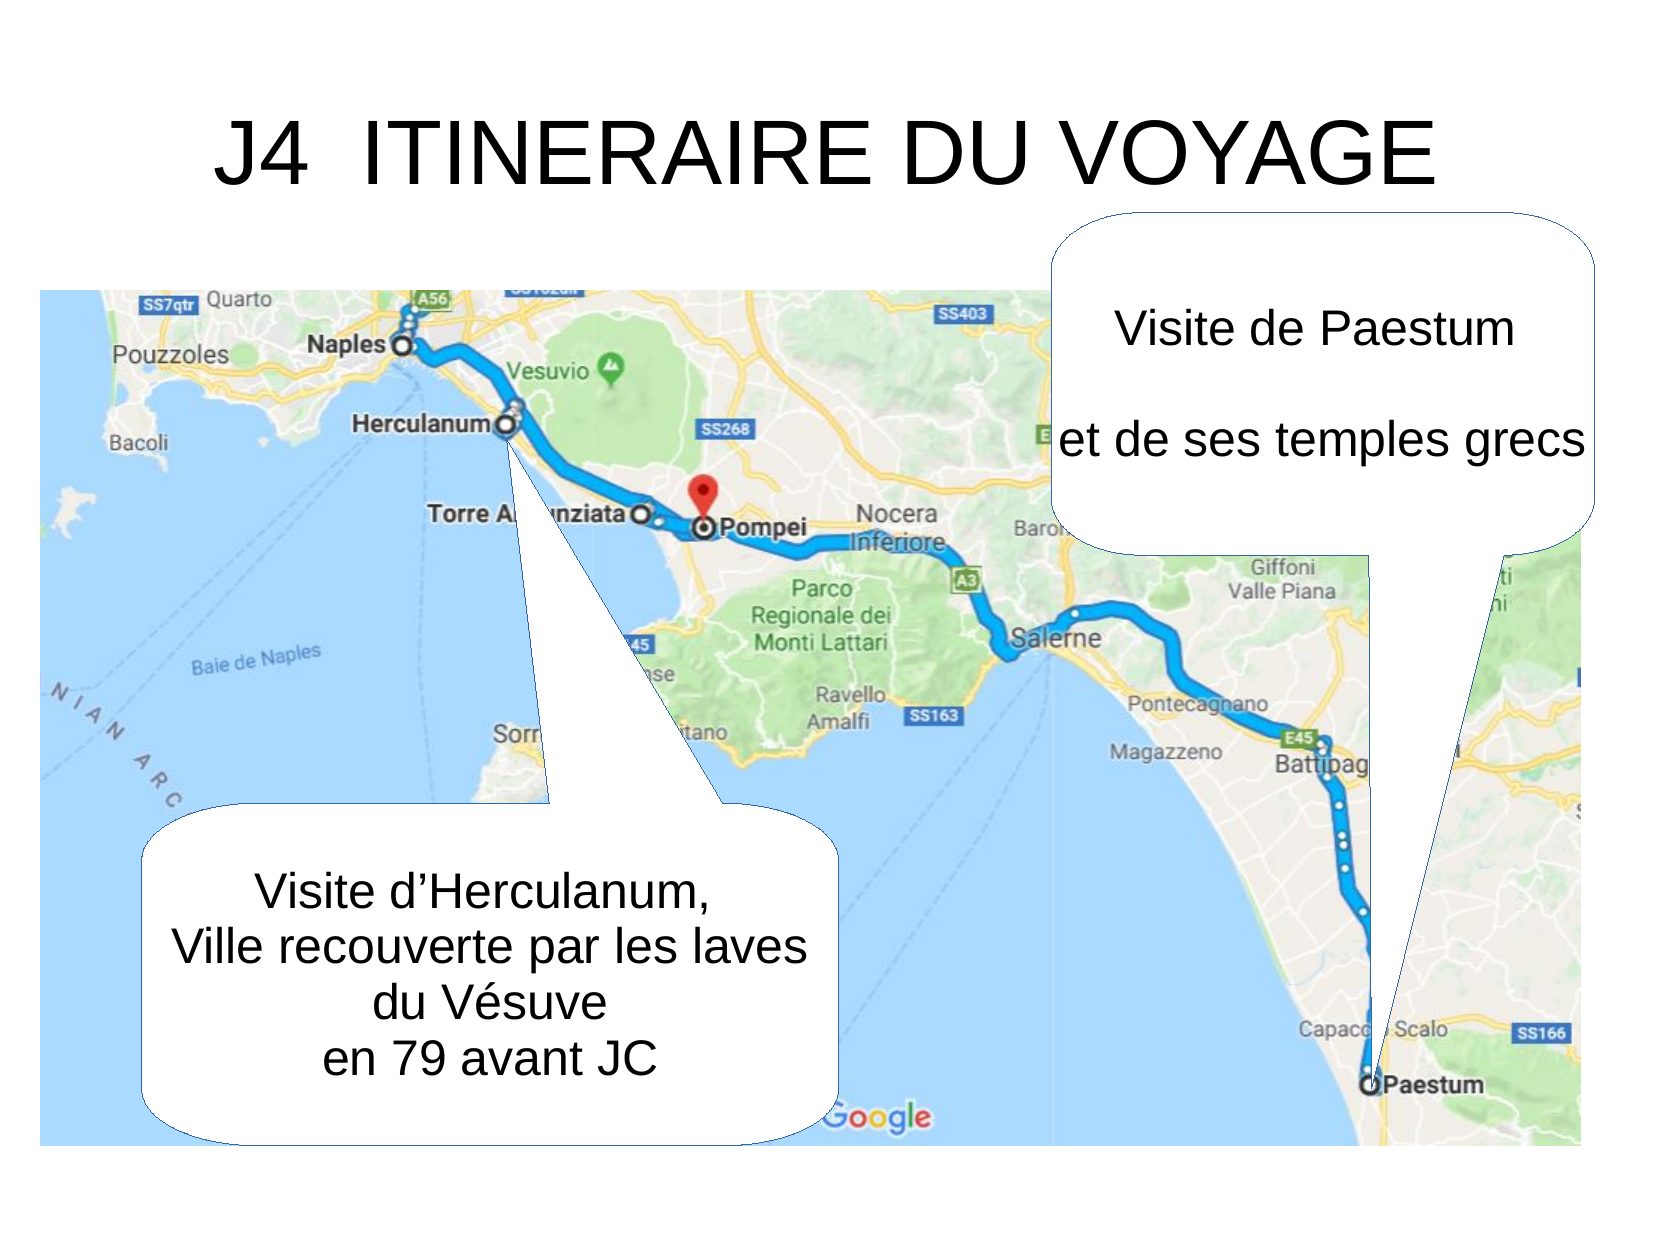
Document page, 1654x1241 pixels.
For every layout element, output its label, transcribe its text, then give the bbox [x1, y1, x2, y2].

text_box Visite de Paestum et de ses temples grecs [1051, 231, 1595, 1089]
title J4 ITINERAIRE DU VOYAGE [82, 49, 1571, 257]
picture [40, 290, 1581, 1146]
text_box Visite d’Herculanum, Ville recouverte par les laves du Vésuve en 79 avant JC [141, 438, 839, 1146]
